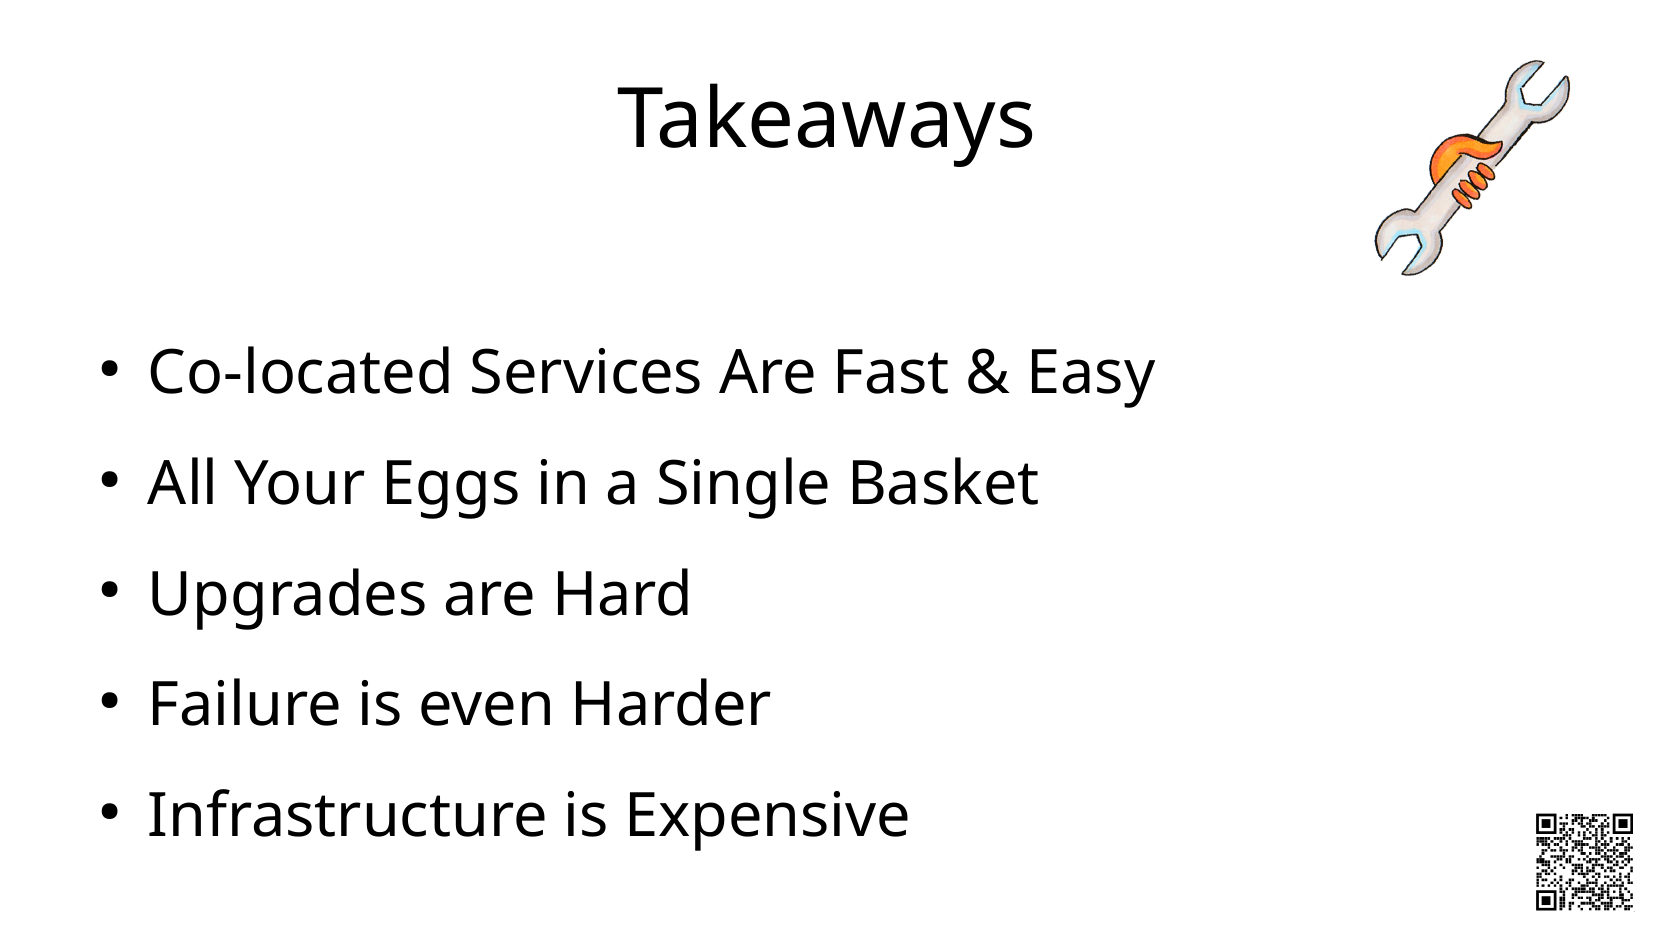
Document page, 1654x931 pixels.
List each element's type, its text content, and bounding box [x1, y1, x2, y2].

picture [1358, 29, 1590, 300]
title Takeaways [82, 37, 1358, 193]
list Co-located Services Are Fast & Easy All Your Eggs in a Single Basket Upgrades are Hard Failure is even Harder Infrastructure is Expensive [82, 217, 1571, 857]
picture [1535, 812, 1635, 912]
